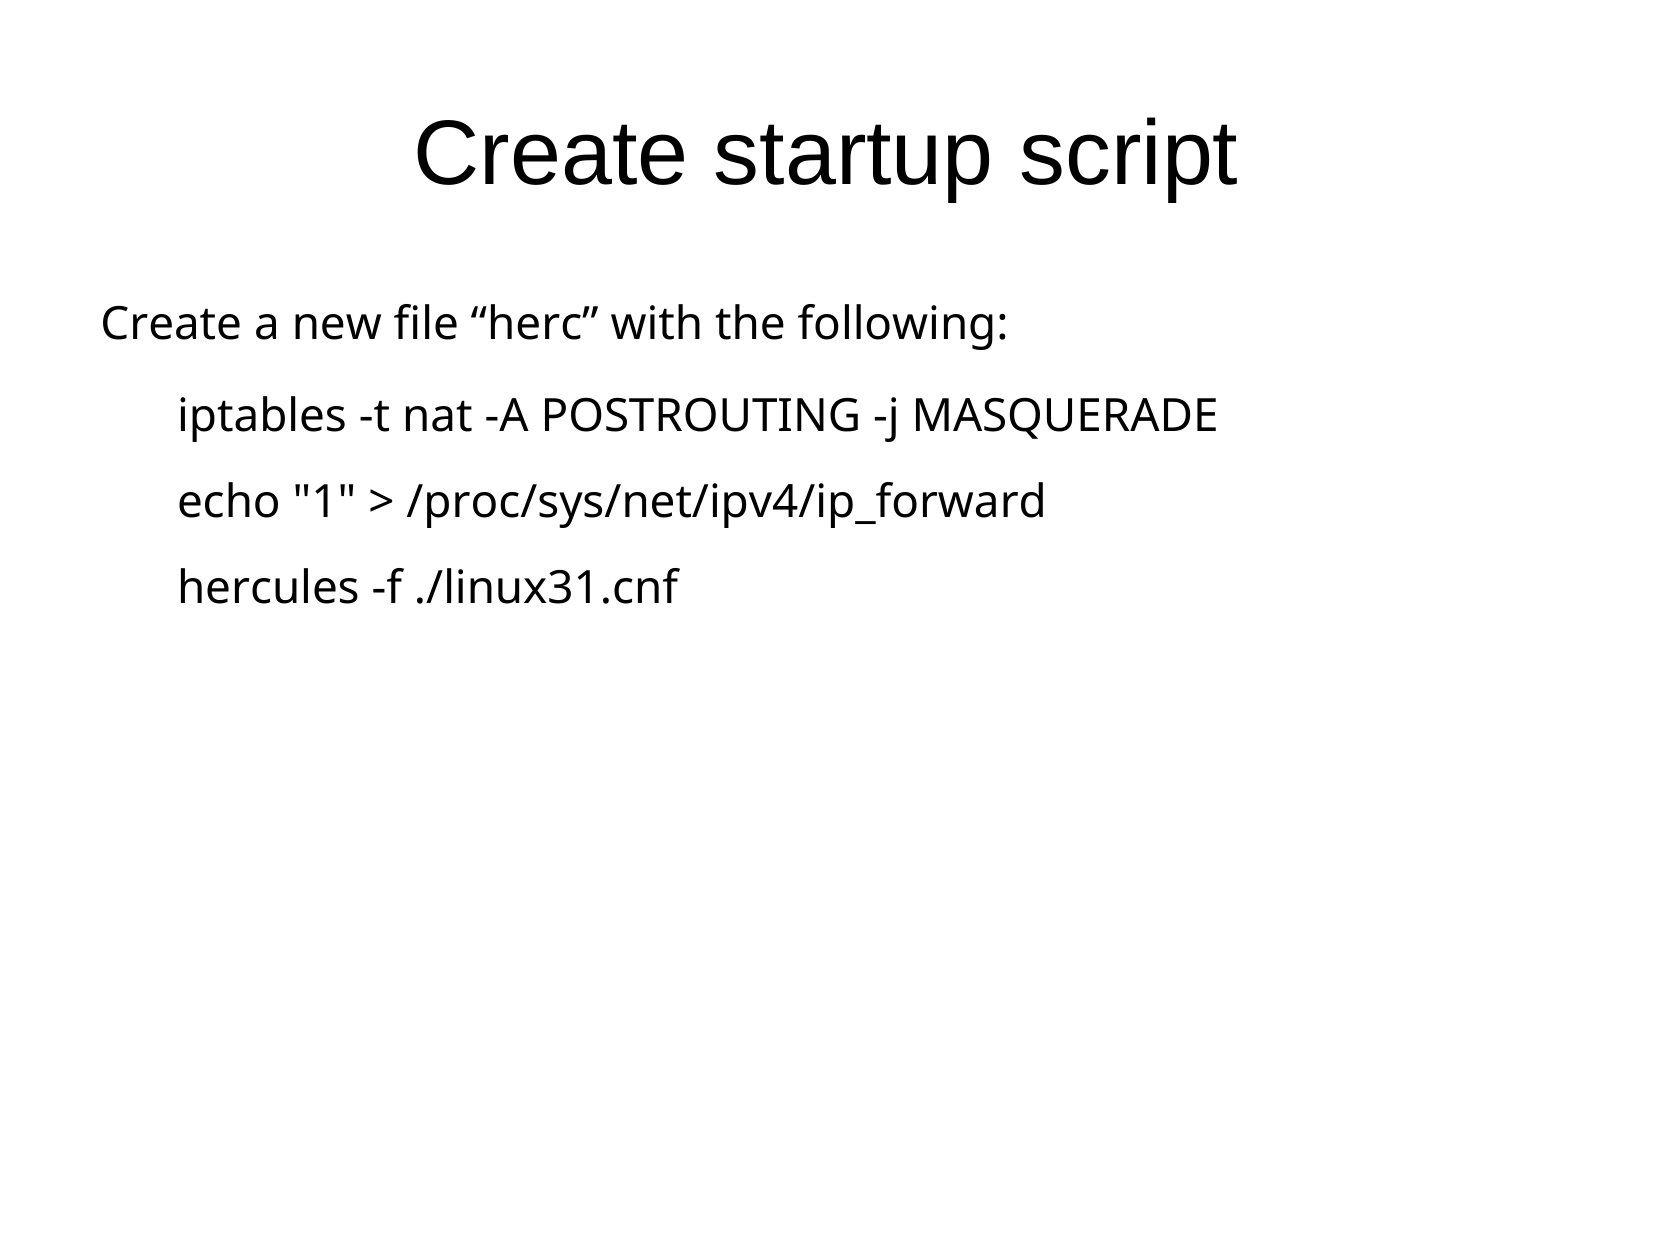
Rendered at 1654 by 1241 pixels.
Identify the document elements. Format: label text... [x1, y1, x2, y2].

list Create a new file “herc” with the following: iptables -t nat -A POSTROUTING -j MASQUERADE echo "1" > /proc/sys/net/ipv4/ip_forward hercules -f ./linux31.cnf [82, 290, 1571, 1094]
title Create startup script [82, 49, 1571, 257]
